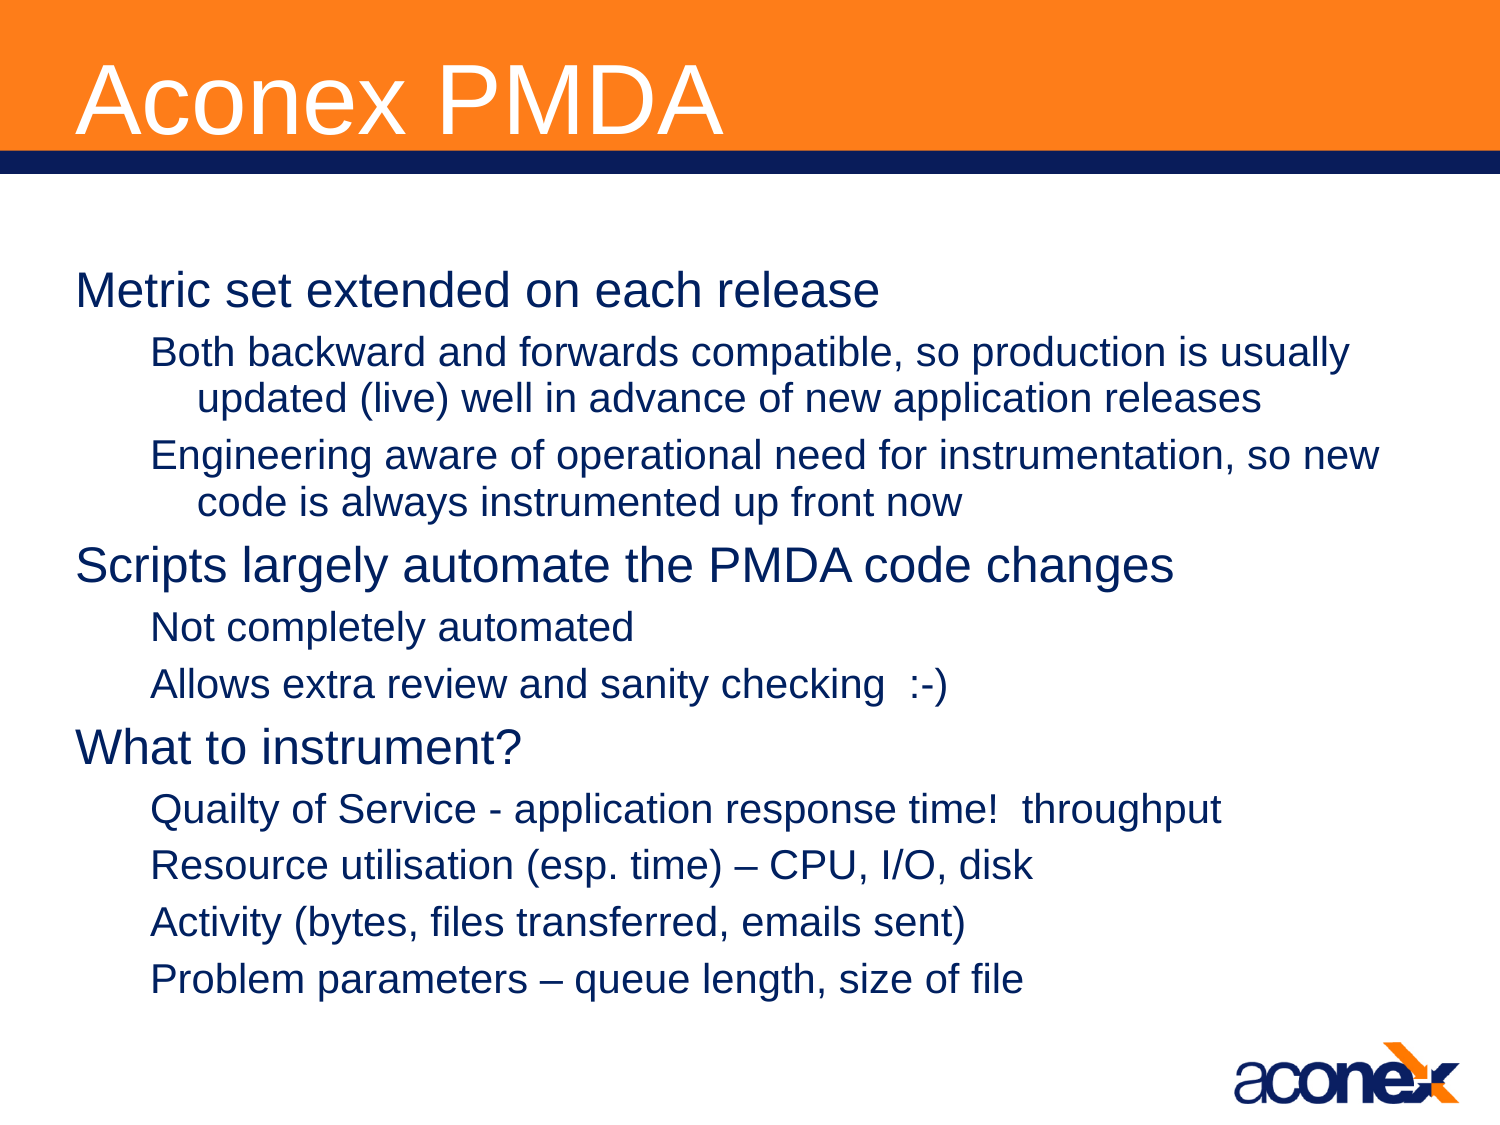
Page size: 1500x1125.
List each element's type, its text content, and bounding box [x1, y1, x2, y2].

title Aconex PMDA [75, 30, 1426, 169]
list Metric set extended on each release Both backward and forwards compatible, so production is usually updated (live) well in advance of new application releases Engineering aware of operational need for instrumentation, so new code is always instrumented up front now Scripts largely automate the PMDA code changes Not completely automated Allows extra review and sanity checking :-) What to instrument? Quailty of Service - application response time! throughput Resource utilisation (esp. time) – CPU, I/O, disk Activity (bytes, files transferred, emails sent) Problem parameters – queue length, size of file [75, 262, 1426, 1077]
picture [1234, 1042, 1460, 1104]
